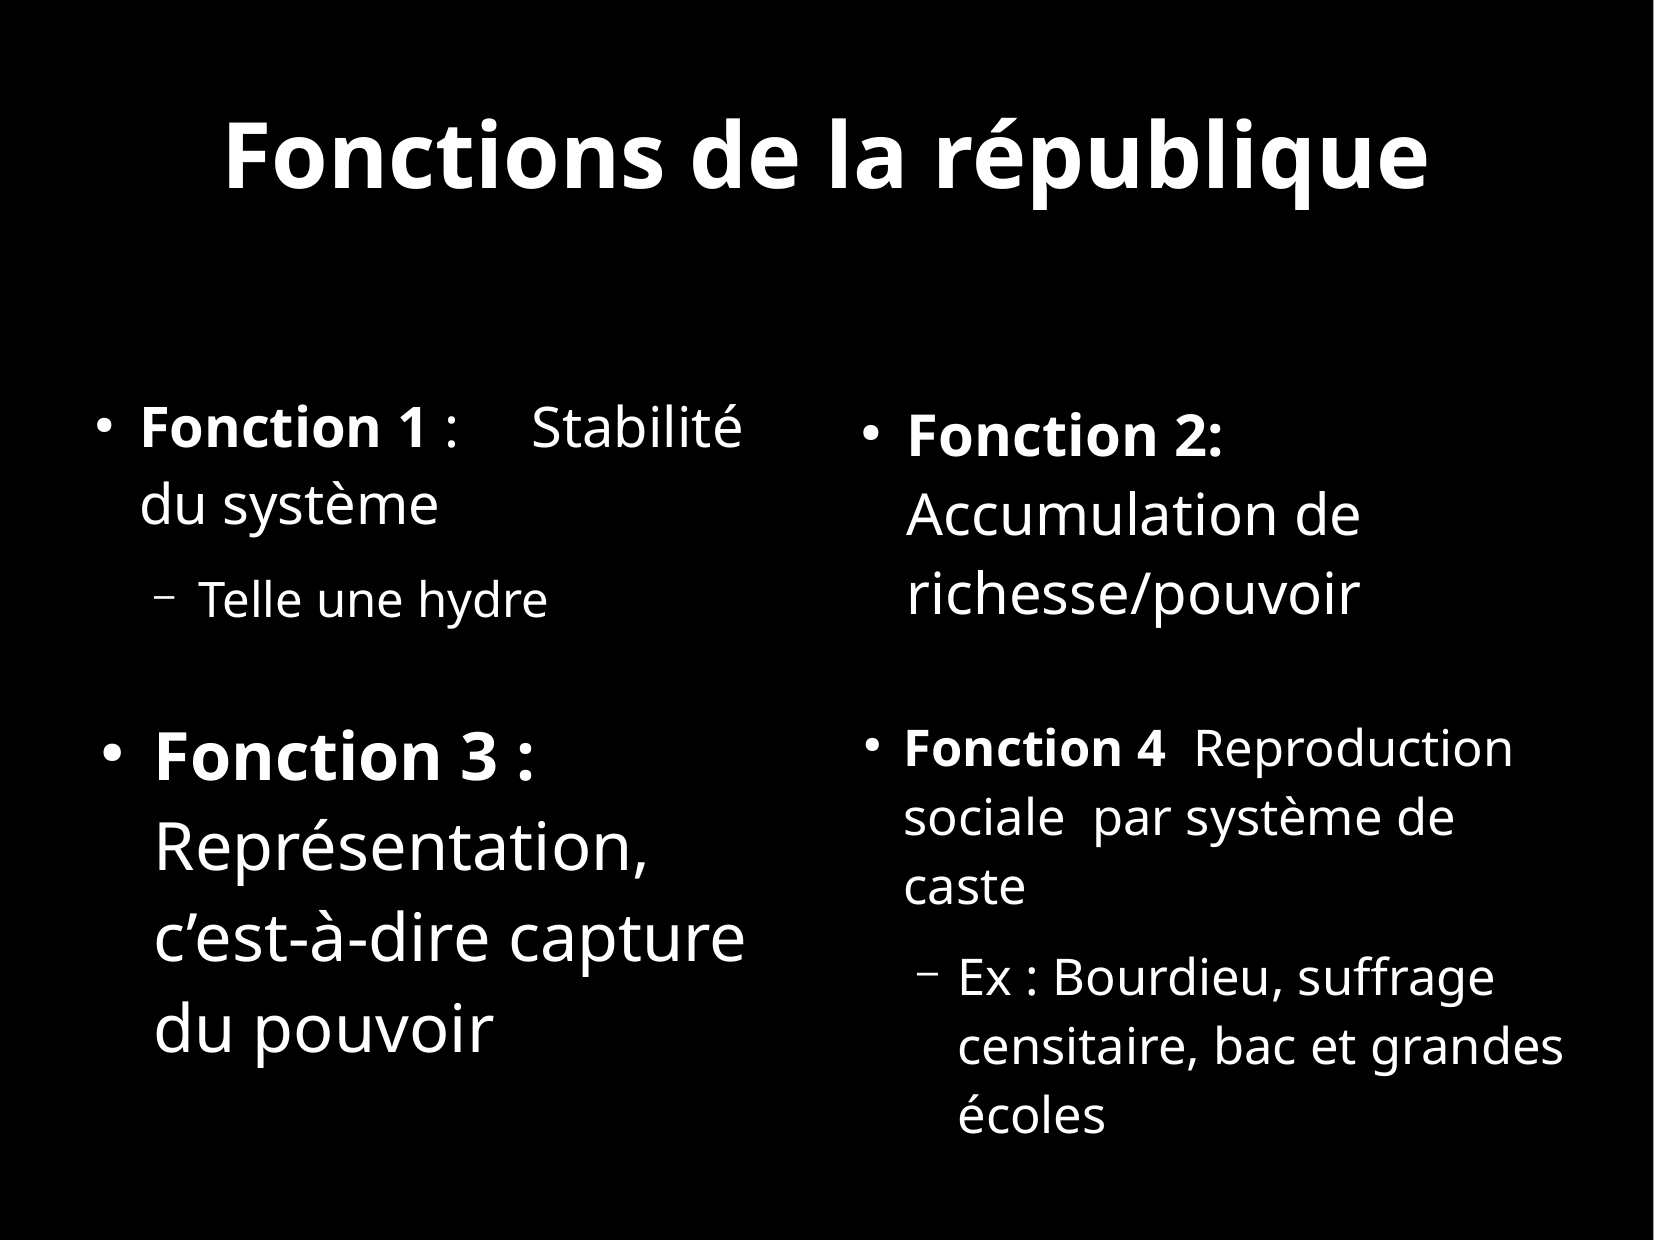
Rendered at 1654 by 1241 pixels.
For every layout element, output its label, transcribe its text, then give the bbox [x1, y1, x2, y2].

list Fonction 1 : Stabilité du système Telle une hydre [82, 290, 809, 634]
list Fonction 4 Reproduction sociale par système de caste Ex : Bourdieu, suffrage censitaire, bac et grandes écoles [849, 711, 1577, 1157]
list Fonction 3 : Représentation, c’est-à-dire capture du pouvoir [82, 708, 809, 1118]
list Fonction 2: Accumulation de richesse/pouvoir [845, 290, 1572, 634]
title Fonctions de la république [82, 28, 1571, 278]
